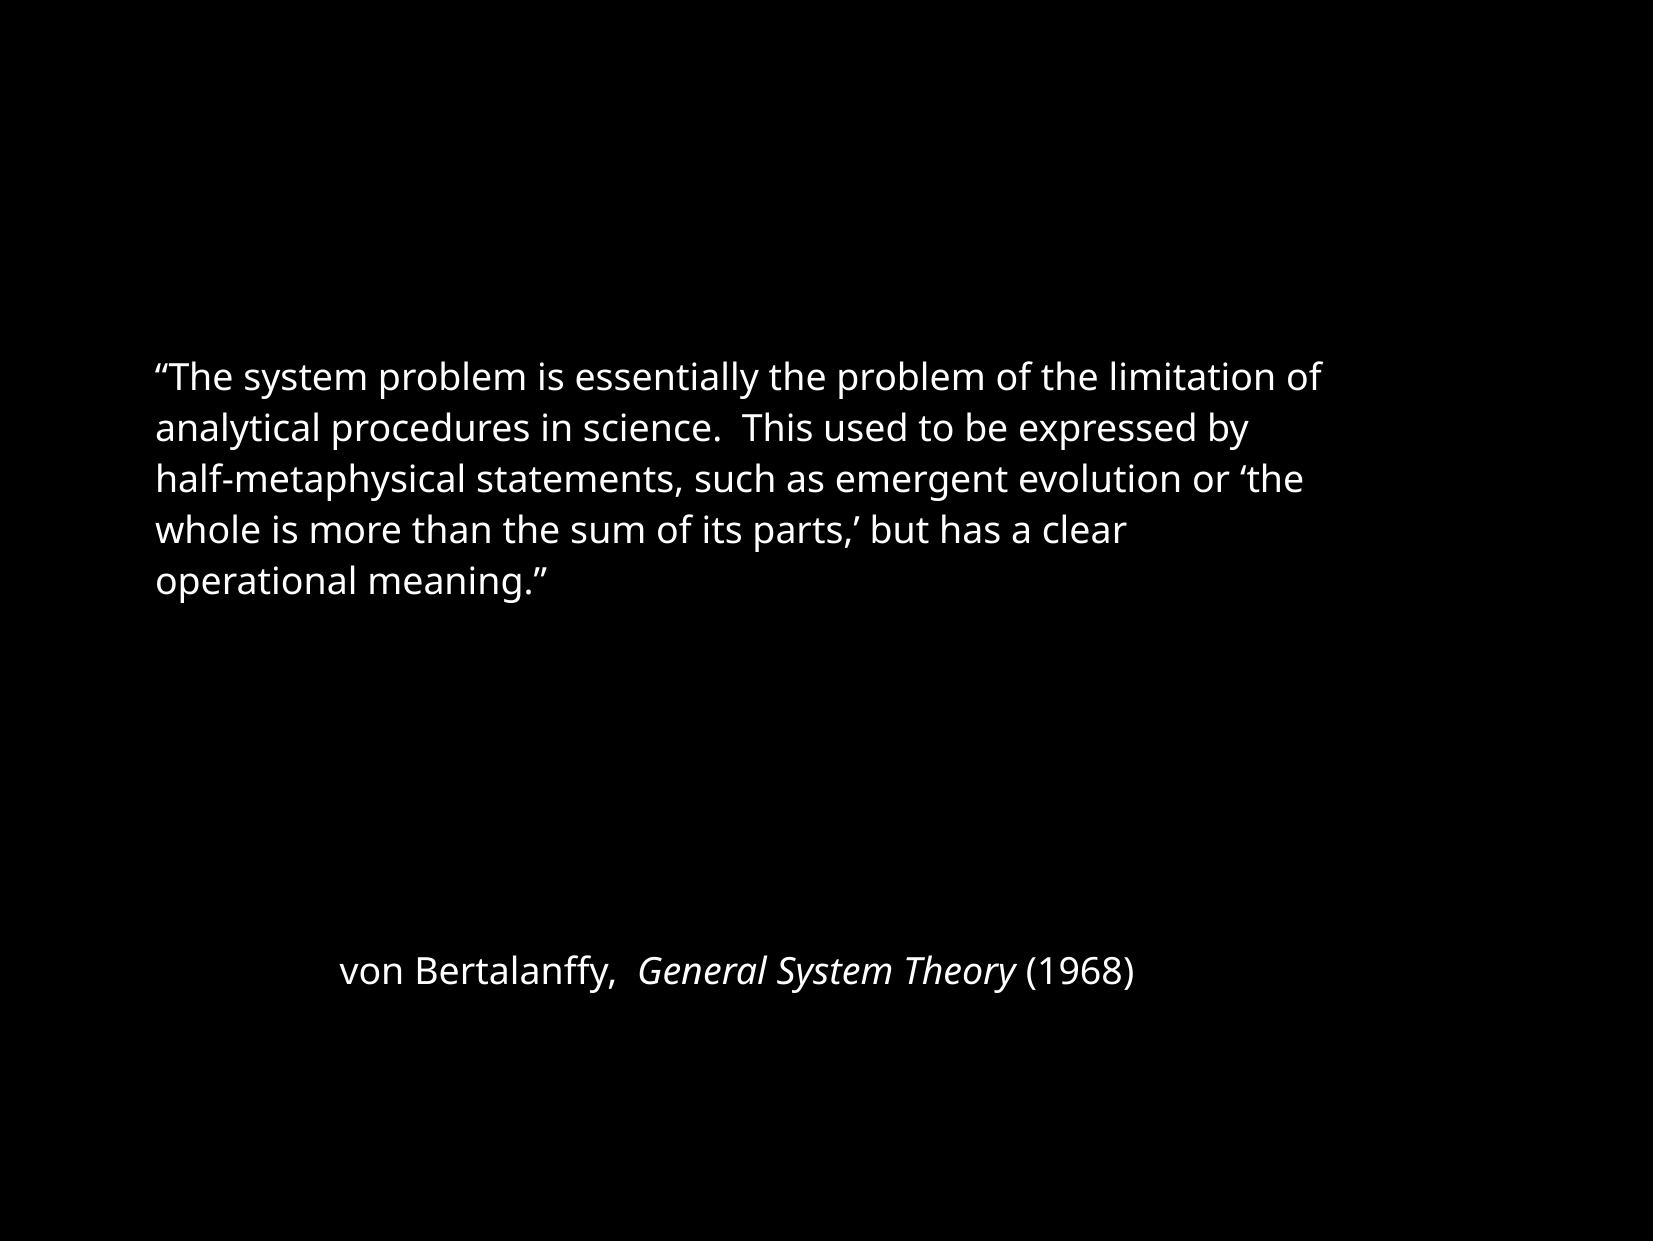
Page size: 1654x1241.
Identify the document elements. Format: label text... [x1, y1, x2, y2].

text_box “The system problem is essentially the problem of the limitation of analytical procedures in science. This used to be expressed by half-metaphysical statements, such as emergent evolution or ‘the whole is more than the sum of its parts,’ but has a clear operational meaning.” [111, 343, 1576, 676]
text_box von Bertalanffy, General System Theory (1968) [324, 937, 1329, 1006]
